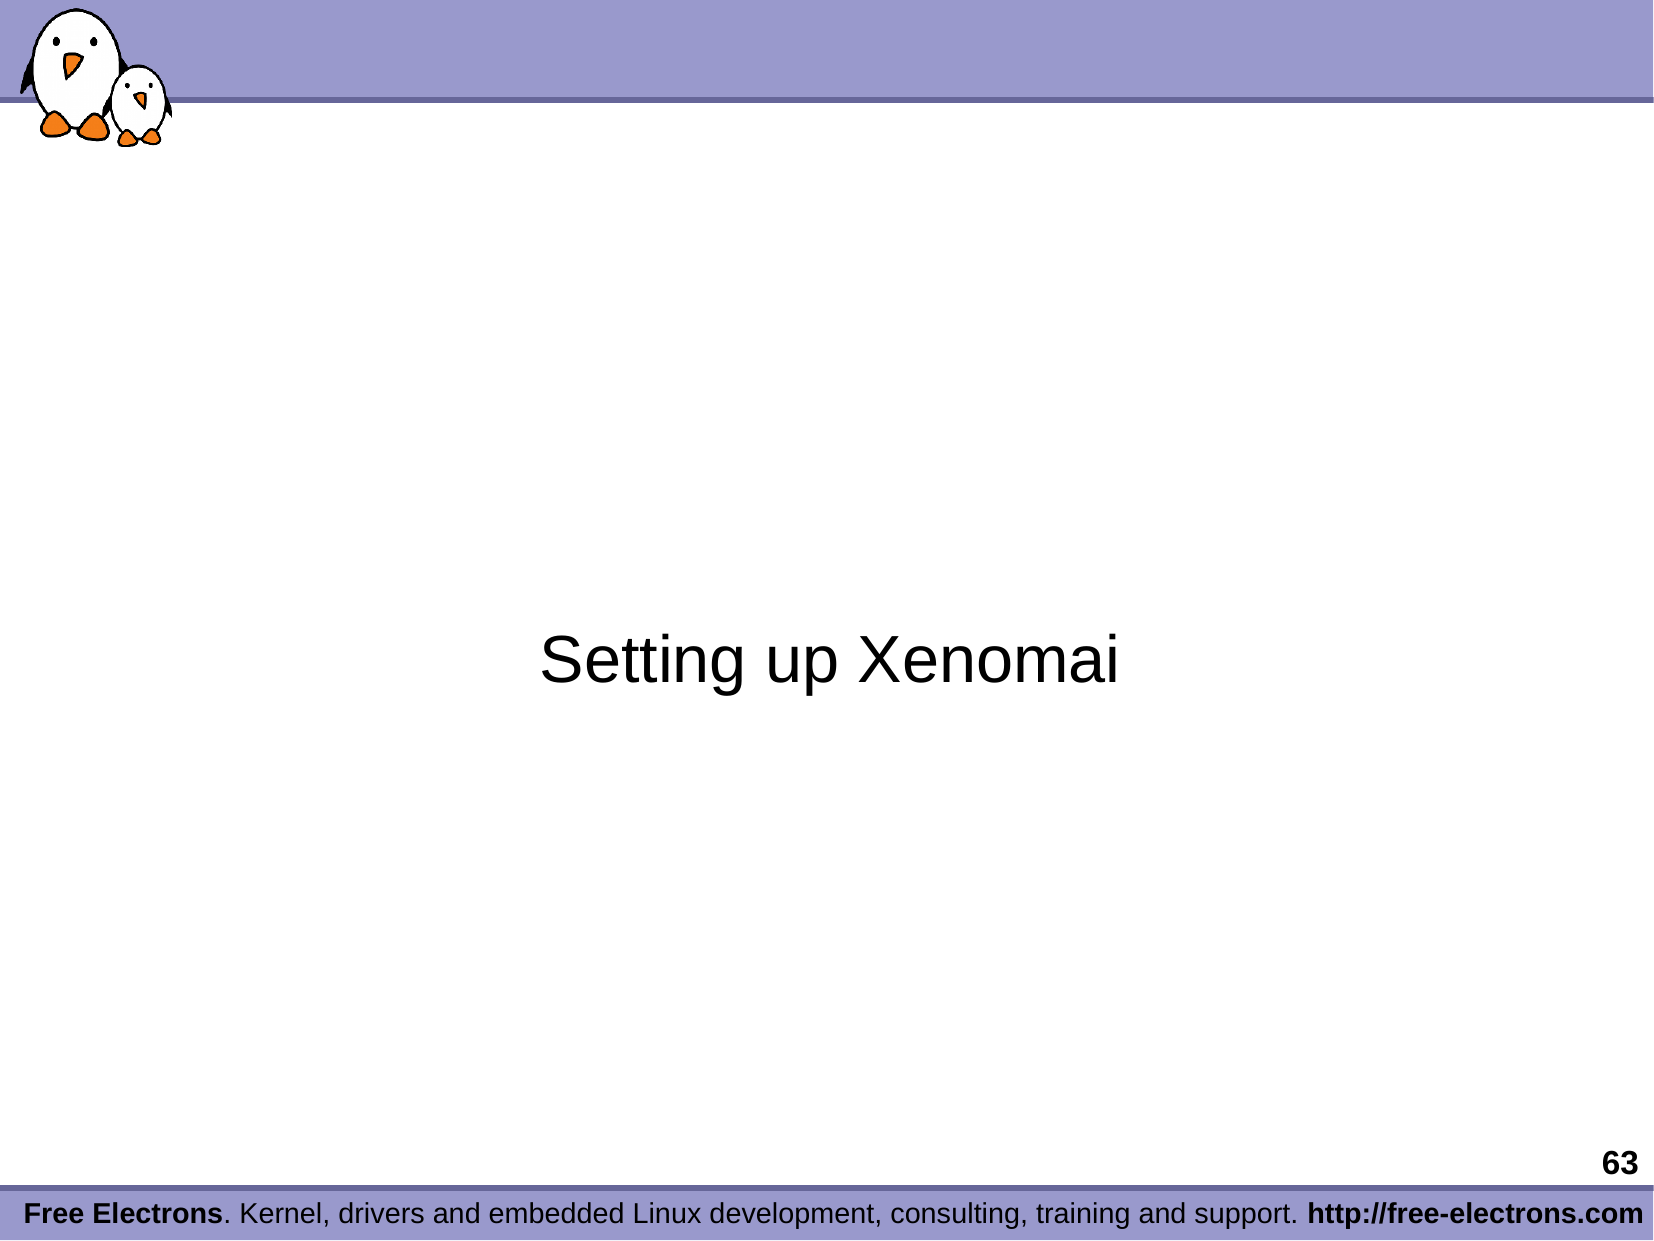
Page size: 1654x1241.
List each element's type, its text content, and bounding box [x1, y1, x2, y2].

subtitle Setting up Xenomai [68, 201, 1592, 1118]
picture [20, 8, 172, 147]
